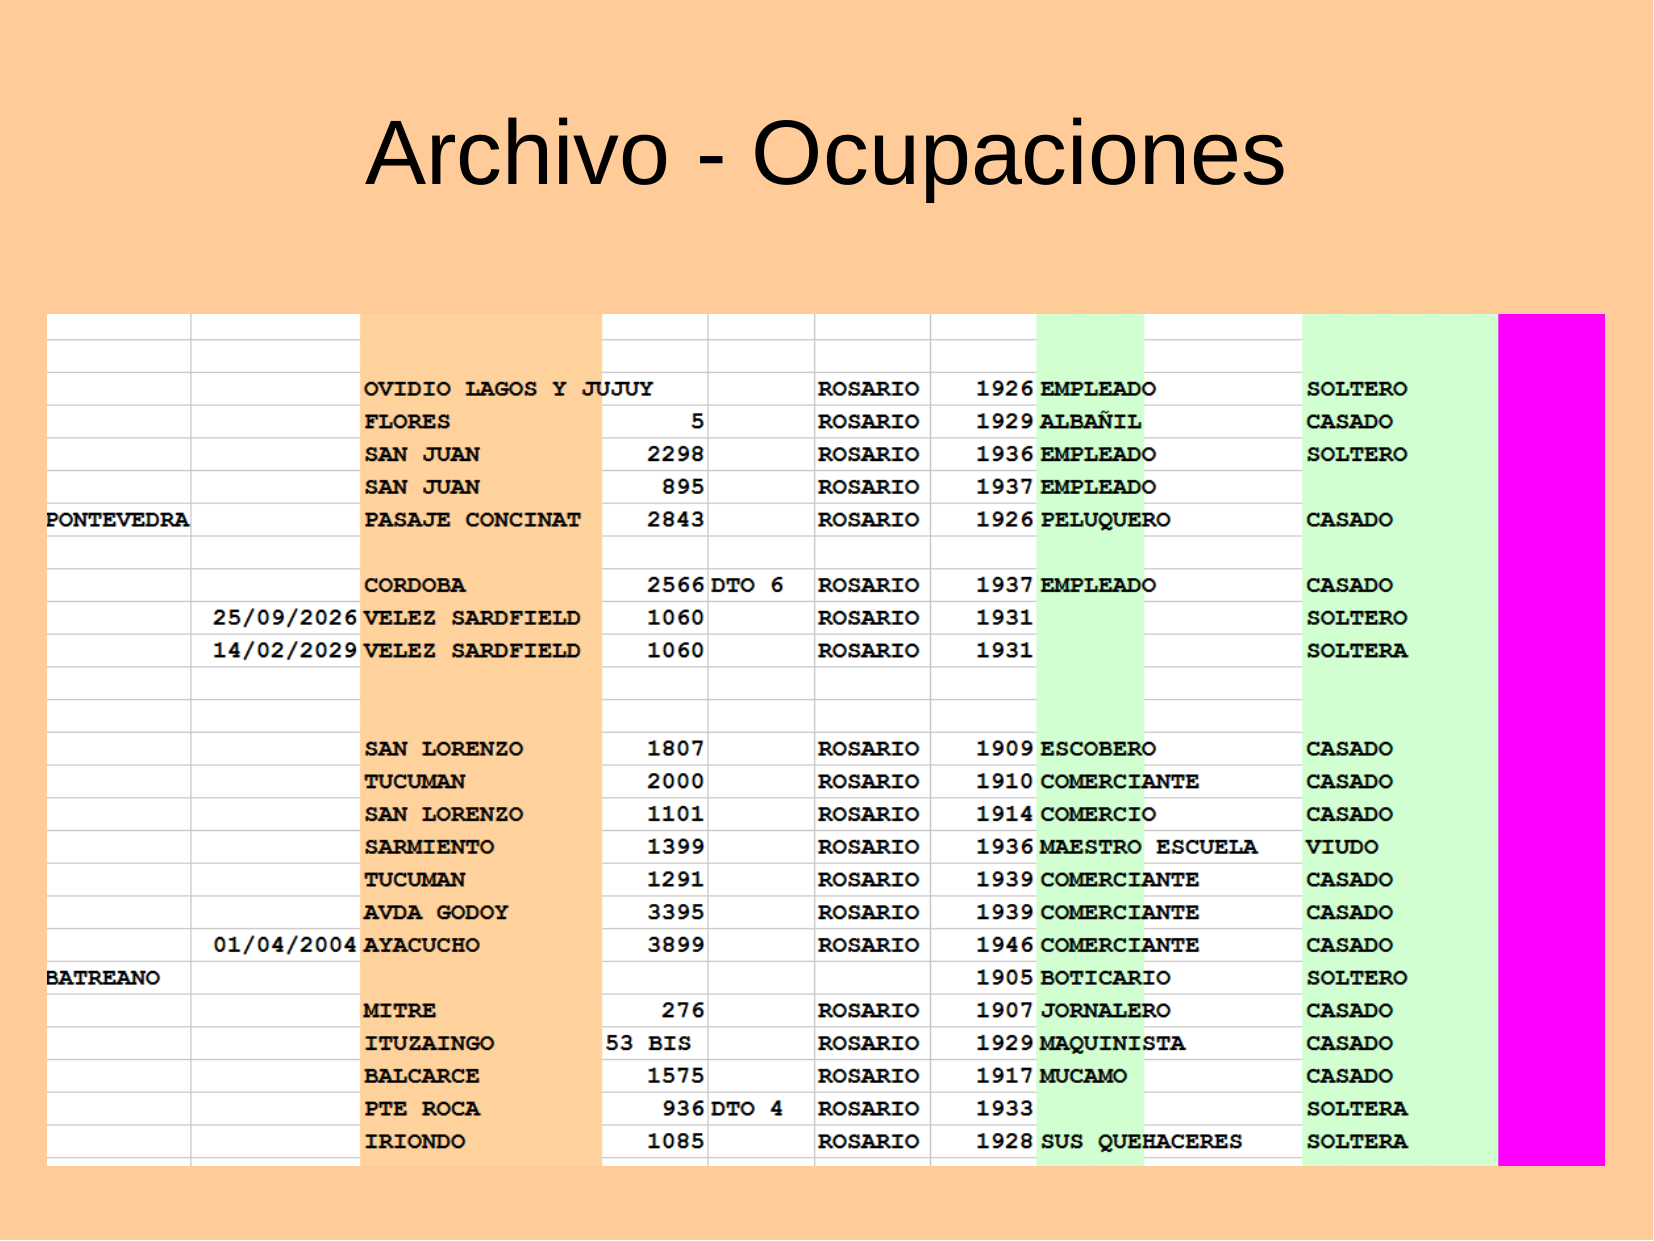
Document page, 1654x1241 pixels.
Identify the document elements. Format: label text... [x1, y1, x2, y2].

picture [47, 314, 1605, 1166]
title Archivo - Ocupaciones [82, 49, 1571, 257]
